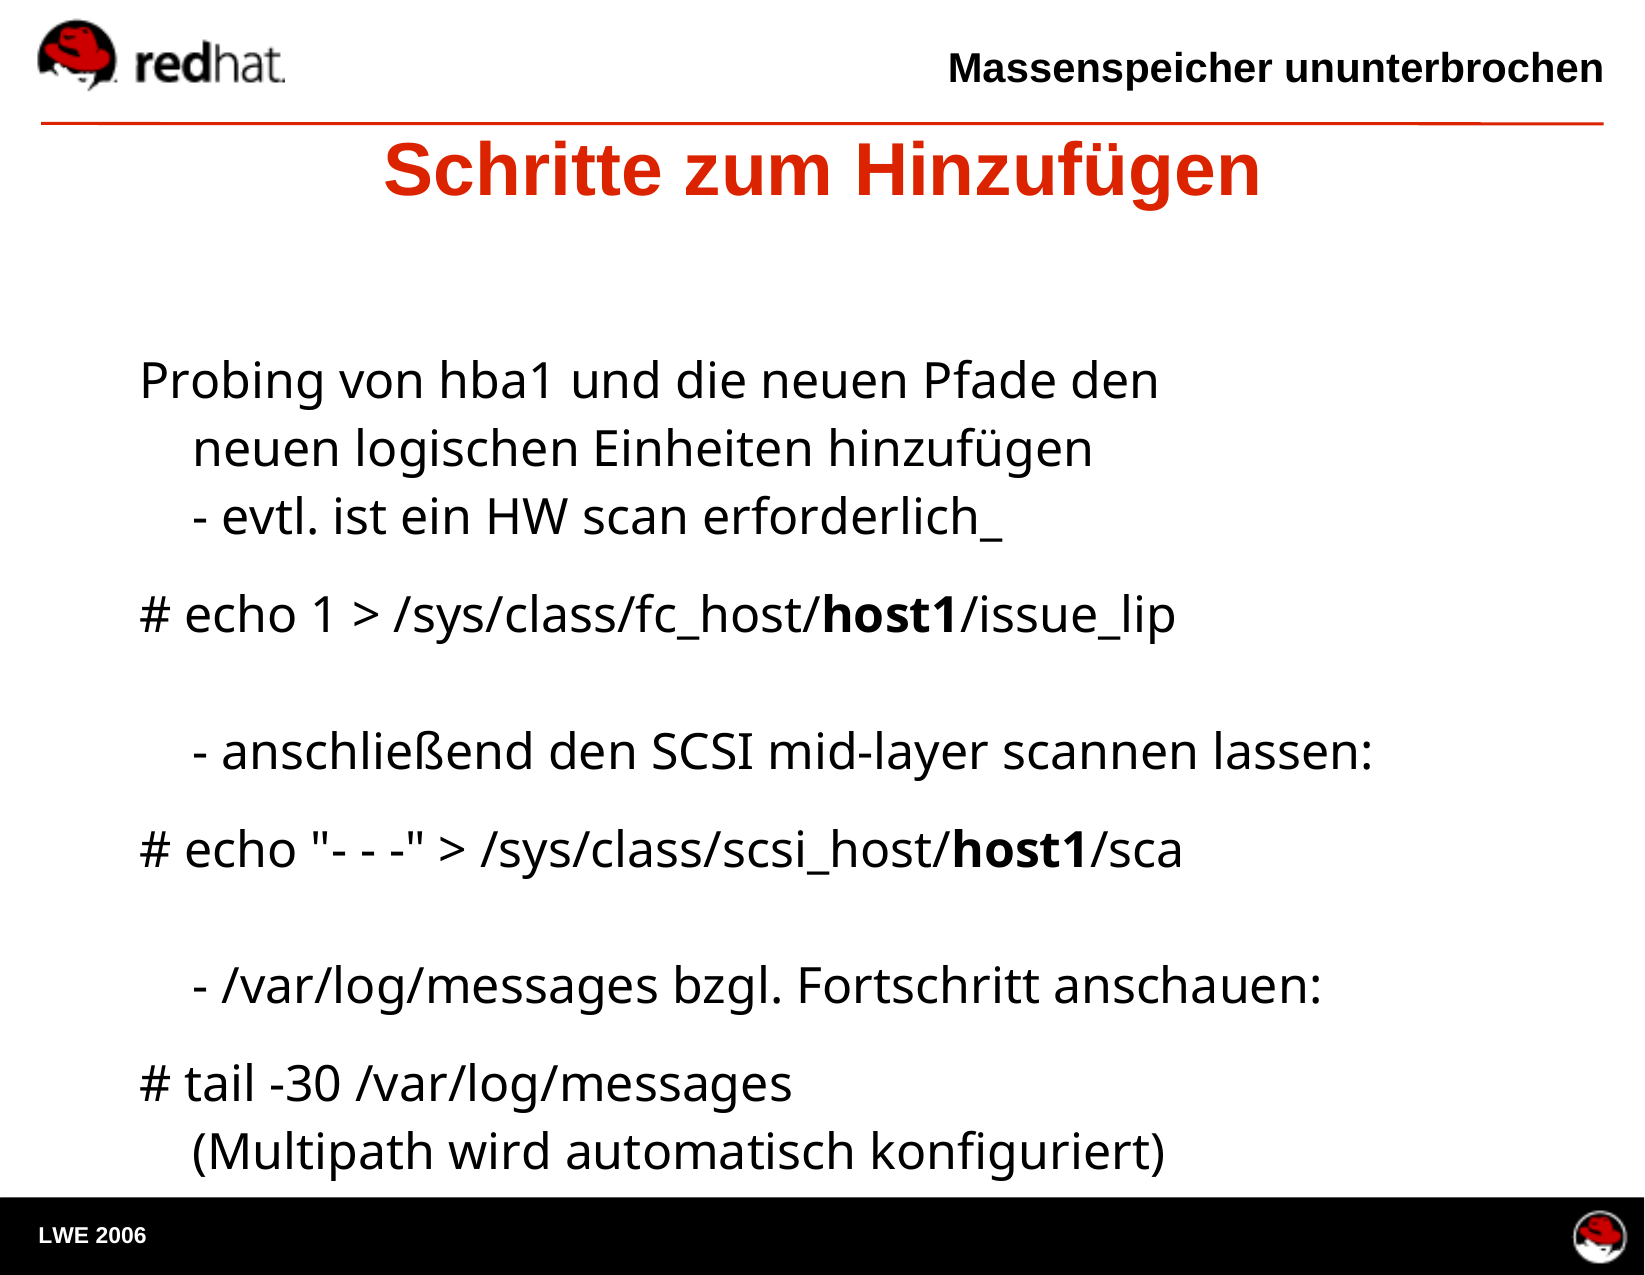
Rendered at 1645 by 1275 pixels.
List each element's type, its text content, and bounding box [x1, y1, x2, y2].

text_box LWE 2006 [38, 1222, 382, 1252]
text_box Schritte zum Hinzufügen [383, 127, 884, 222]
picture [36, 17, 285, 102]
list Probing von hba1 und die neuen Pfade den neuen logischen Einheiten hinzufügen - evtl. ist ein HW scan erforderlich_ # echo 1 > /sys/class/fc_host/host1/issue_lip - anschließend den SCSI mid-layer scannen lassen: # echo "- - -" > /sys/class/scsi_host/host1/sca - /var/log/messages bzgl. Fortschritt anschauen: # tail -30 /var/log/messages (Multipath wird automatisch konfiguriert) [121, 344, 1597, 1127]
picture [1568, 1207, 1632, 1270]
text_box [0, 1197, 1645, 1275]
text_box Massenspeicher ununterbrochen [959, 44, 1605, 97]
